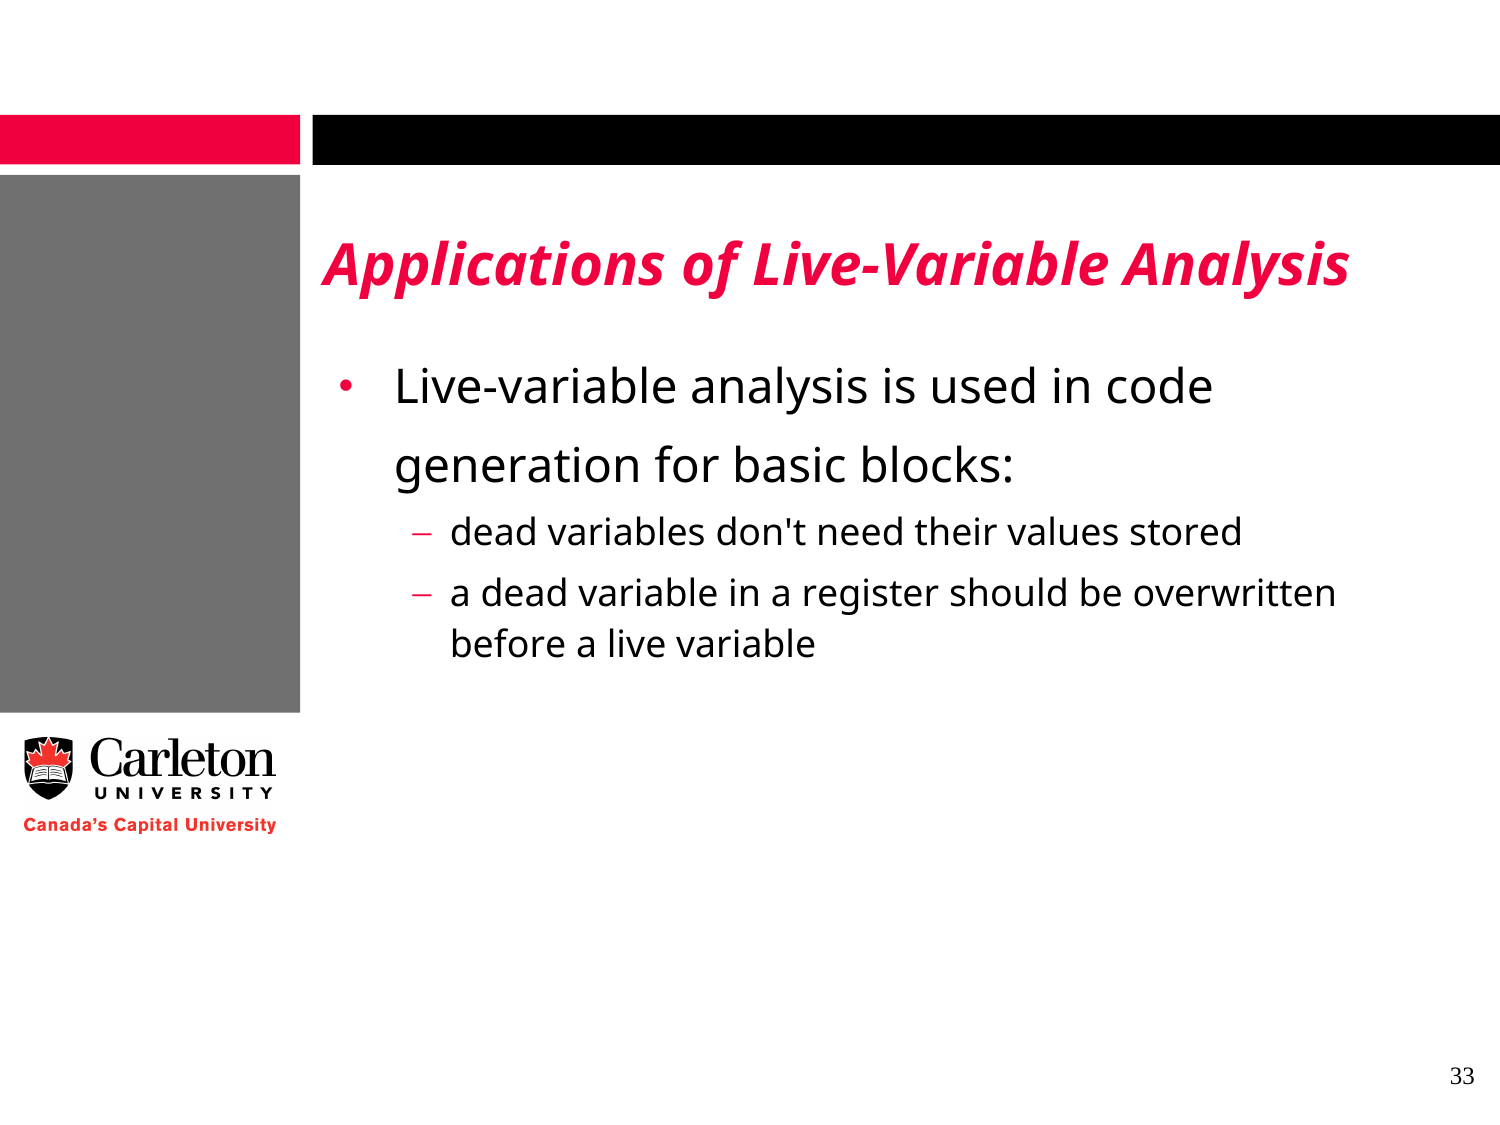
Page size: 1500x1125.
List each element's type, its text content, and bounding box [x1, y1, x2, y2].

picture [24, 737, 276, 834]
title Applications of Live-Variable Analysis [324, 194, 1450, 331]
list Live-variable analysis is used in code generation for basic blocks: dead variables don't need their values stored a dead variable in a register should be overwritten before a live variable [337, 339, 1463, 1051]
